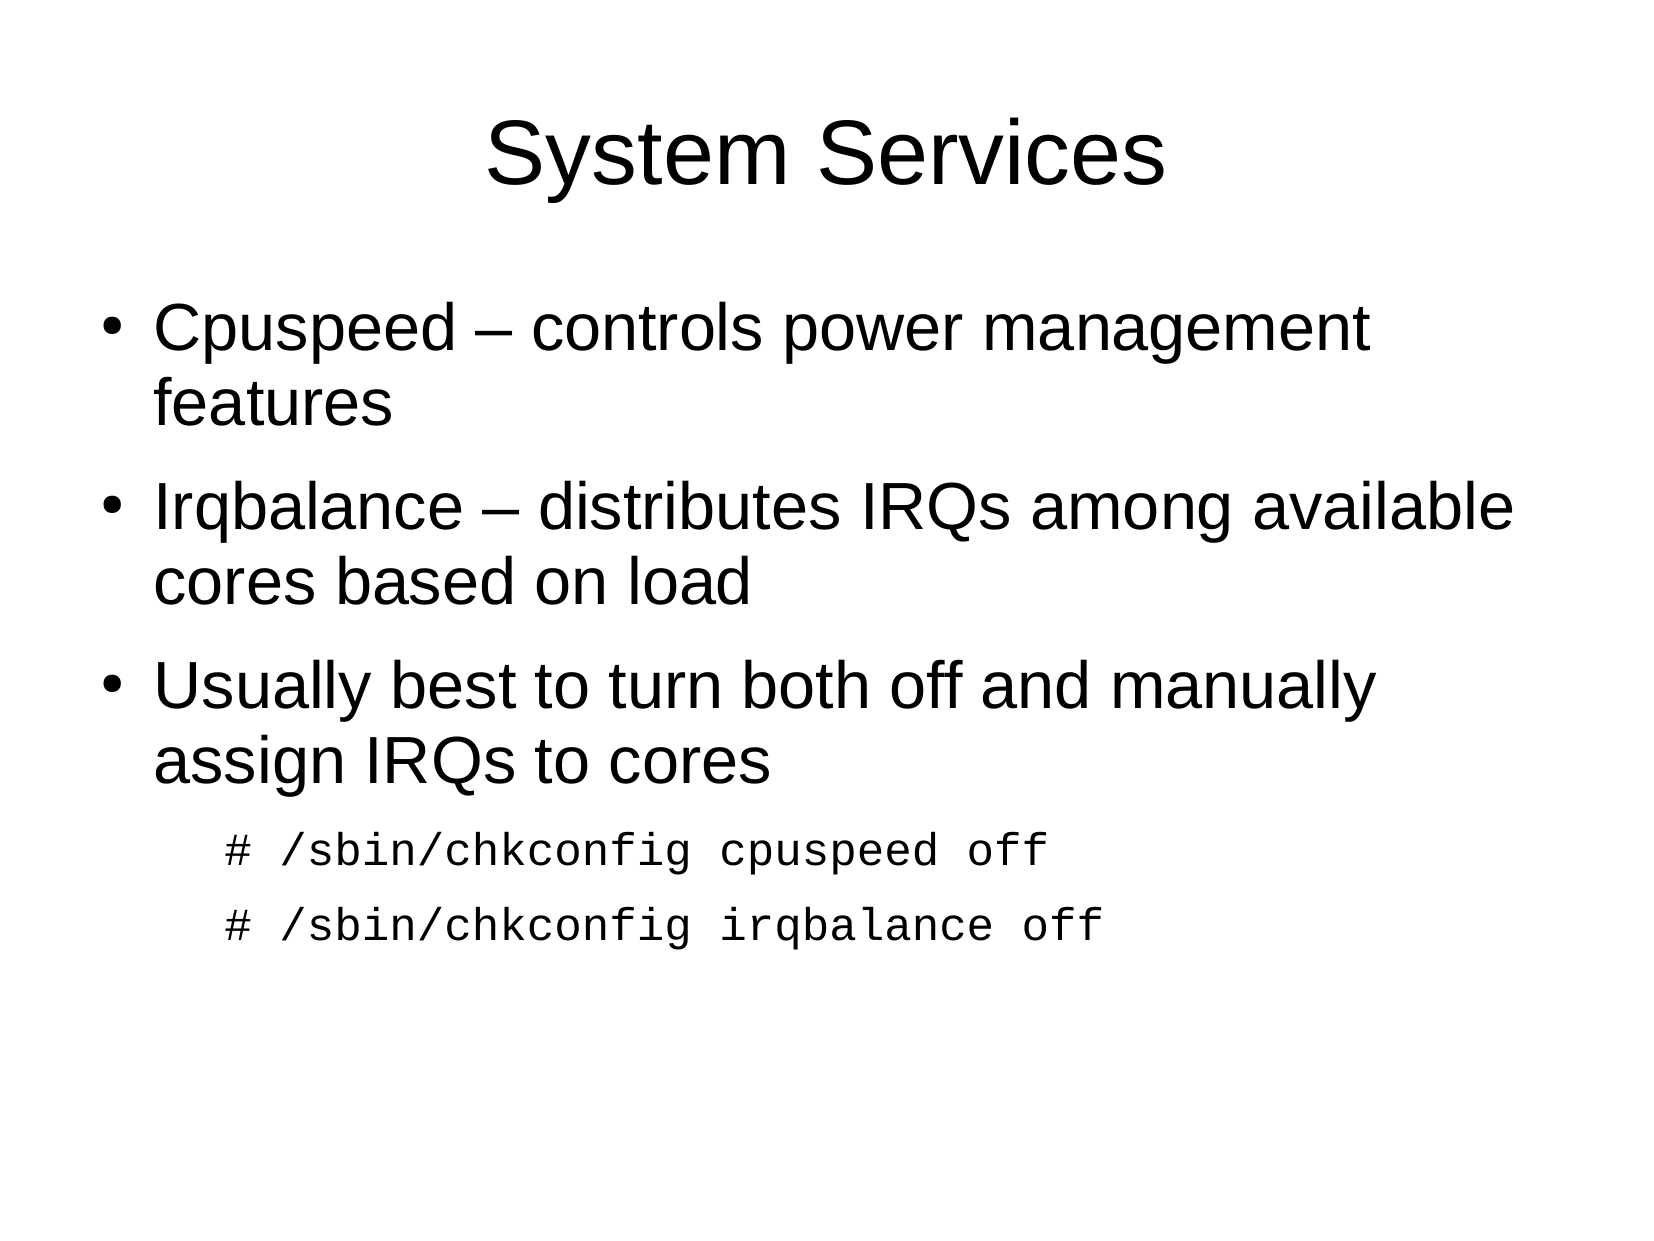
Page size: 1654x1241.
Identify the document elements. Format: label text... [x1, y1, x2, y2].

list Cpuspeed – controls power management features Irqbalance – distributes IRQs among available cores based on load Usually best to turn both off and manually assign IRQs to cores # /sbin/chkconfig cpuspeed off # /sbin/chkconfig irqbalance off [82, 290, 1571, 1094]
title System Services [82, 56, 1571, 250]
